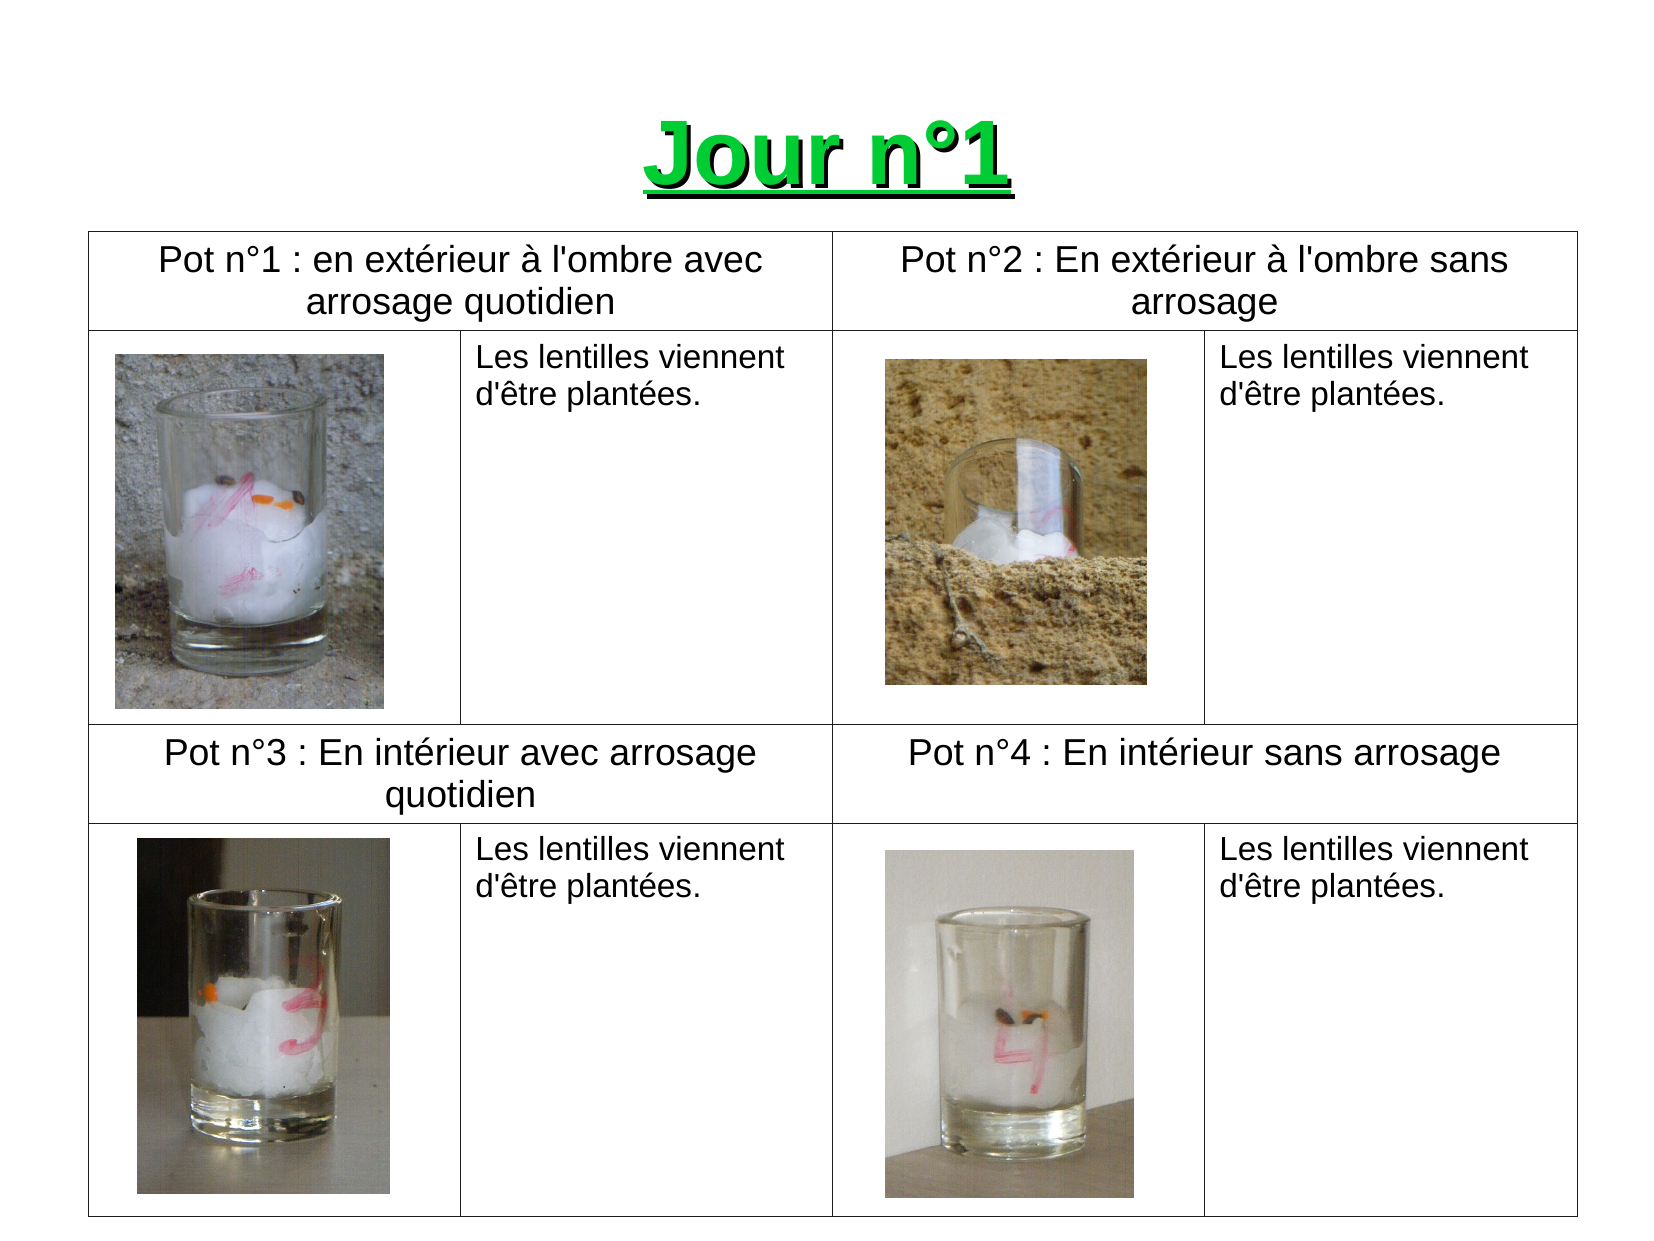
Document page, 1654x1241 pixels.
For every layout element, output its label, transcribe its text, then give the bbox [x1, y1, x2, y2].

table_cell Pot n°3 : En intérieur avec arrosage quotidien [89, 725, 832, 823]
table_cell Les lentilles viennent d'être plantées. [461, 824, 832, 1216]
table_cell Les lentilles viennent d'être plantées. [1205, 824, 1577, 1216]
picture [885, 850, 1134, 1198]
table_cell Pot n°4 : En intérieur sans arrosage [833, 725, 1577, 823]
table_cell [89, 824, 460, 1216]
table_cell [89, 331, 460, 724]
table_header Pot n°2 : En extérieur à l'ombre sans arrosage [833, 232, 1577, 330]
table_cell [833, 824, 1204, 1216]
picture [885, 359, 1147, 686]
picture [115, 354, 384, 709]
table_cell Les lentilles viennent d'être plantées. [1205, 331, 1577, 724]
table_cell [833, 331, 1204, 724]
title Jour n°1 [82, 49, 1571, 257]
picture [137, 838, 390, 1195]
table_cell Les lentilles viennent d'être plantées. [461, 331, 832, 724]
table_header Pot n°1 : en extérieur à l'ombre avec arrosage quotidien [89, 232, 832, 330]
